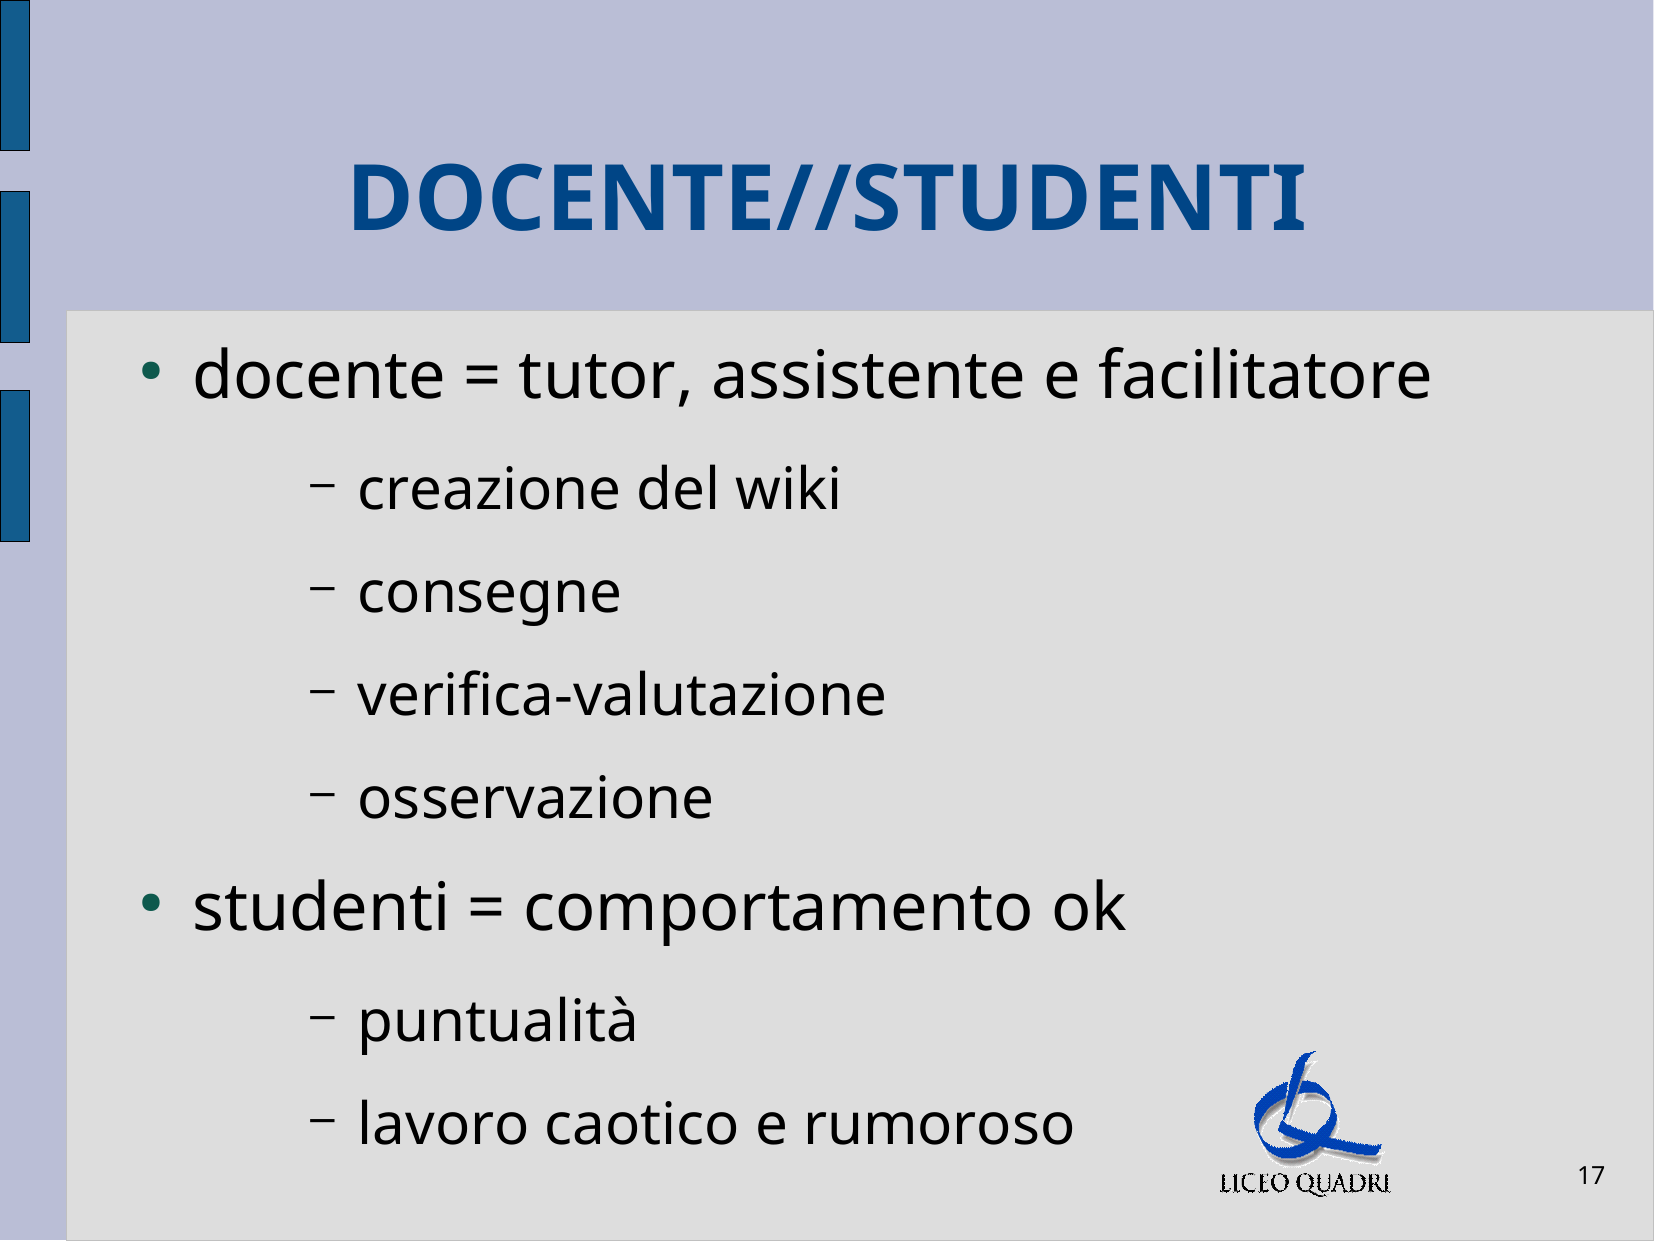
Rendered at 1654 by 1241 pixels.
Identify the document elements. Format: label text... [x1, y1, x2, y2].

title DOCENTE//STUDENTI [121, 91, 1534, 299]
picture [1216, 1051, 1394, 1199]
text_box <numero> [1529, 1151, 1654, 1194]
list docente = tutor, assistente e facilitatore creazione del wiki consegne verifica-valutazione osservazione studenti = comportamento ok puntualità lavoro caotico e rumoroso [121, 327, 1534, 1180]
